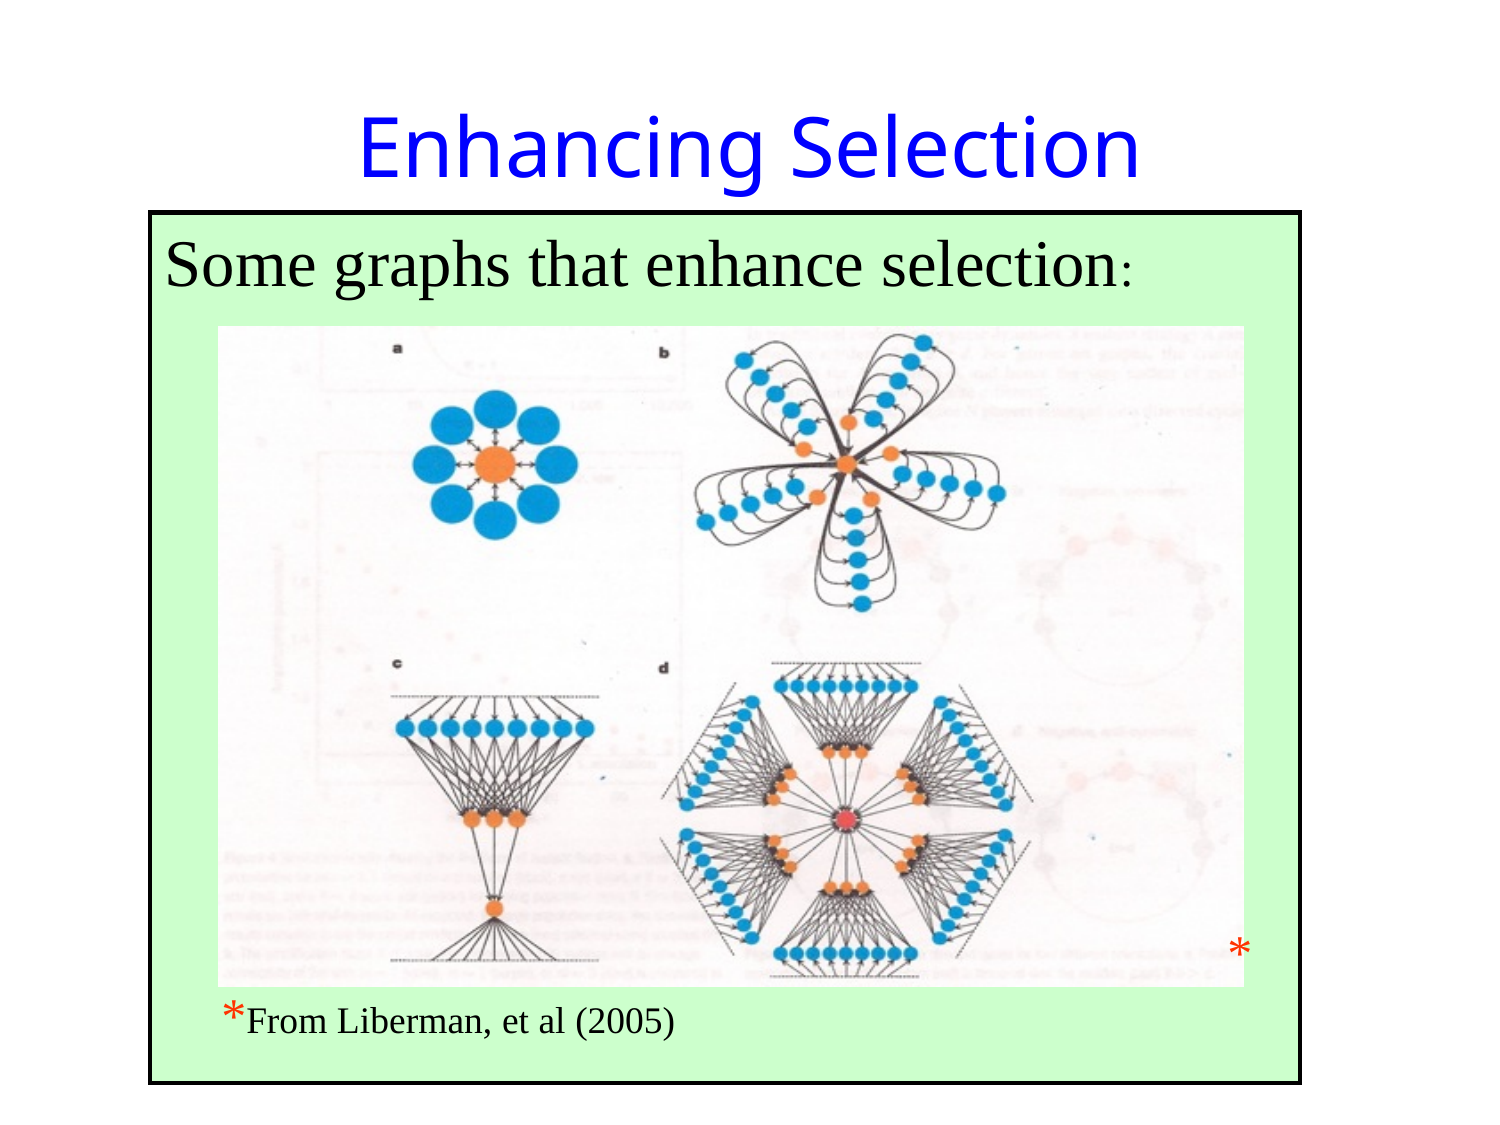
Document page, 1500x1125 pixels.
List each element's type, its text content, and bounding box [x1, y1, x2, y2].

picture [218, 326, 1244, 987]
text_box Some graphs that enhance selection: [149, 212, 1300, 1084]
text_box *From Liberman, et al (2005) [206, 976, 720, 1052]
text_box * [1212, 912, 1313, 988]
title Enhancing Selection [112, 49, 1388, 238]
